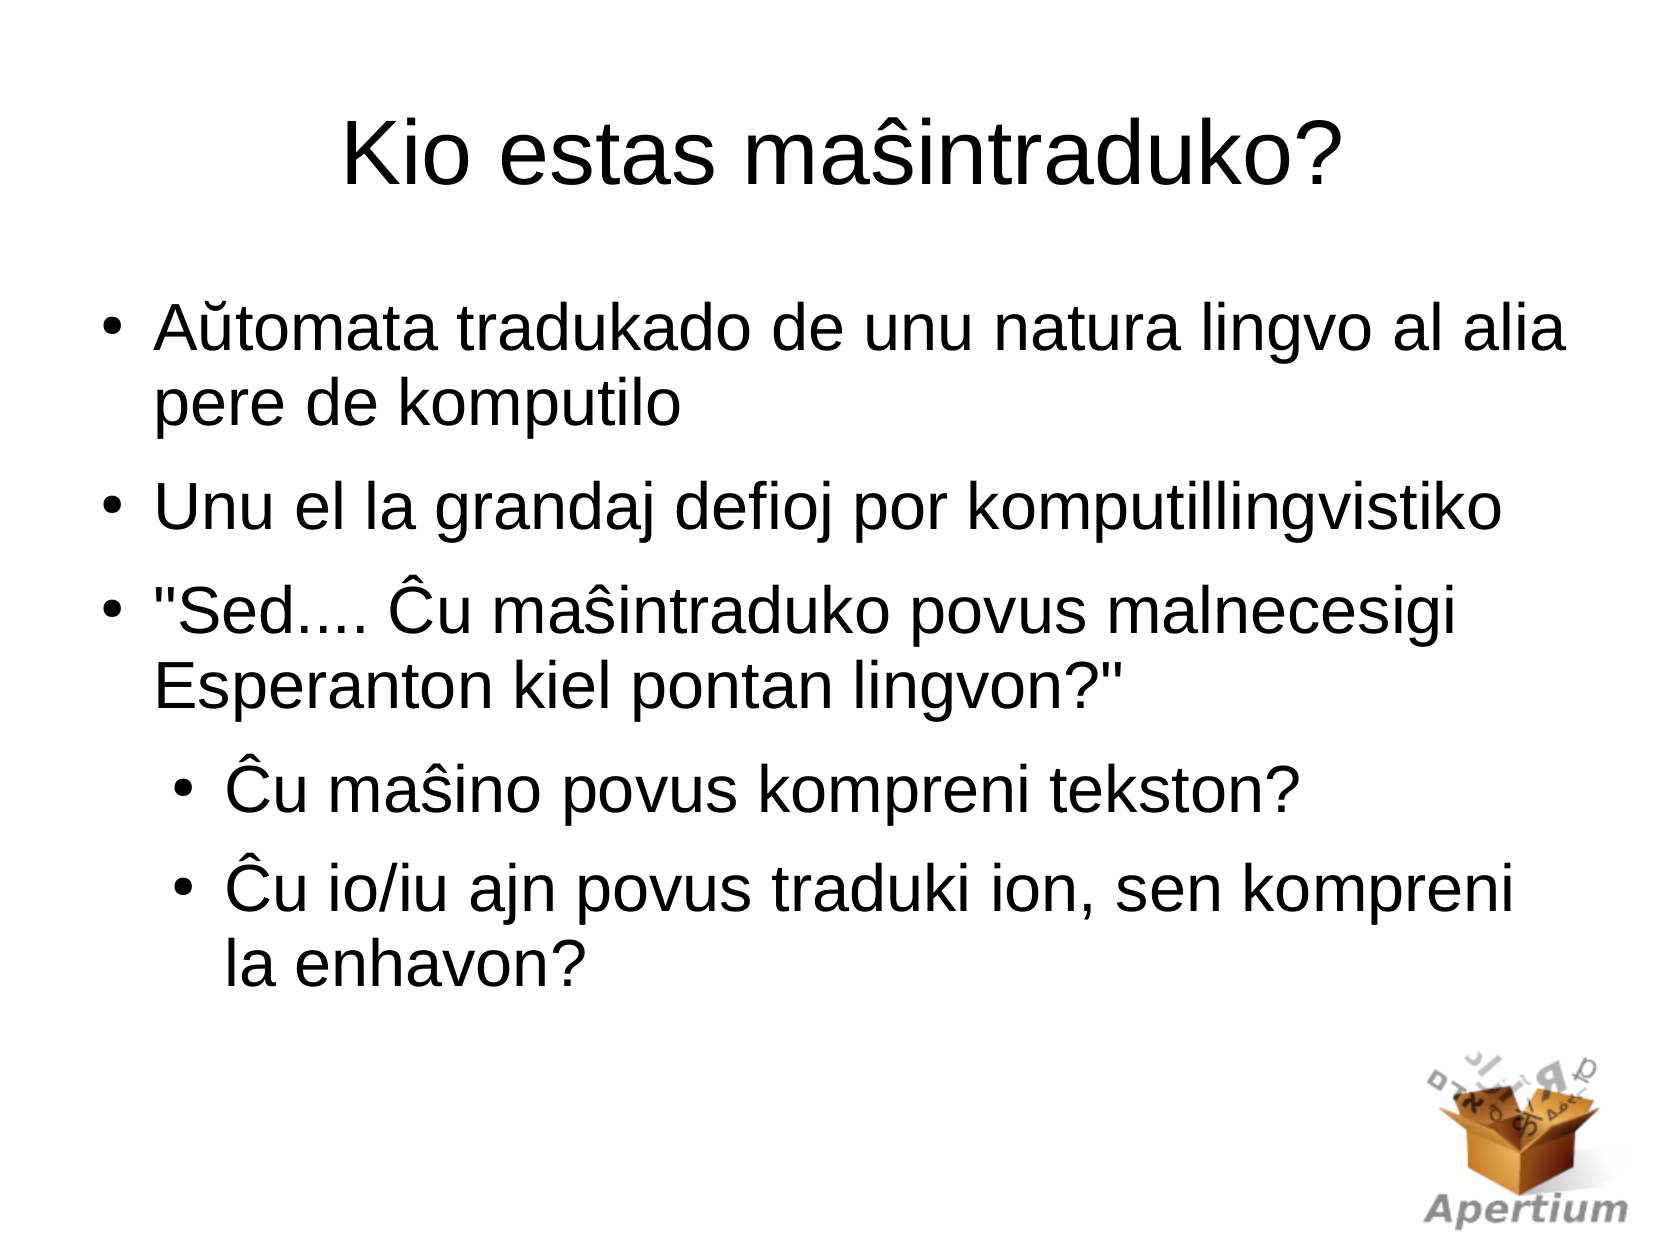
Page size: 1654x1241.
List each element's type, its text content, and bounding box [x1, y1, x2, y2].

title Kio estas maŝintraduko? [82, 56, 1571, 250]
picture [1417, 1033, 1633, 1241]
list Aŭtomata tradukado de unu natura lingvo al alia pere de komputilo Unu el la grandaj defioj por komputillingvistiko "Sed.... Ĉu maŝintraduko povus malnecesigi Esperanton kiel pontan lingvon?" Ĉu maŝino povus kompreni tekston? Ĉu io/iu ajn povus traduki ion, sen kompreni la enhavon? [82, 290, 1571, 1109]
